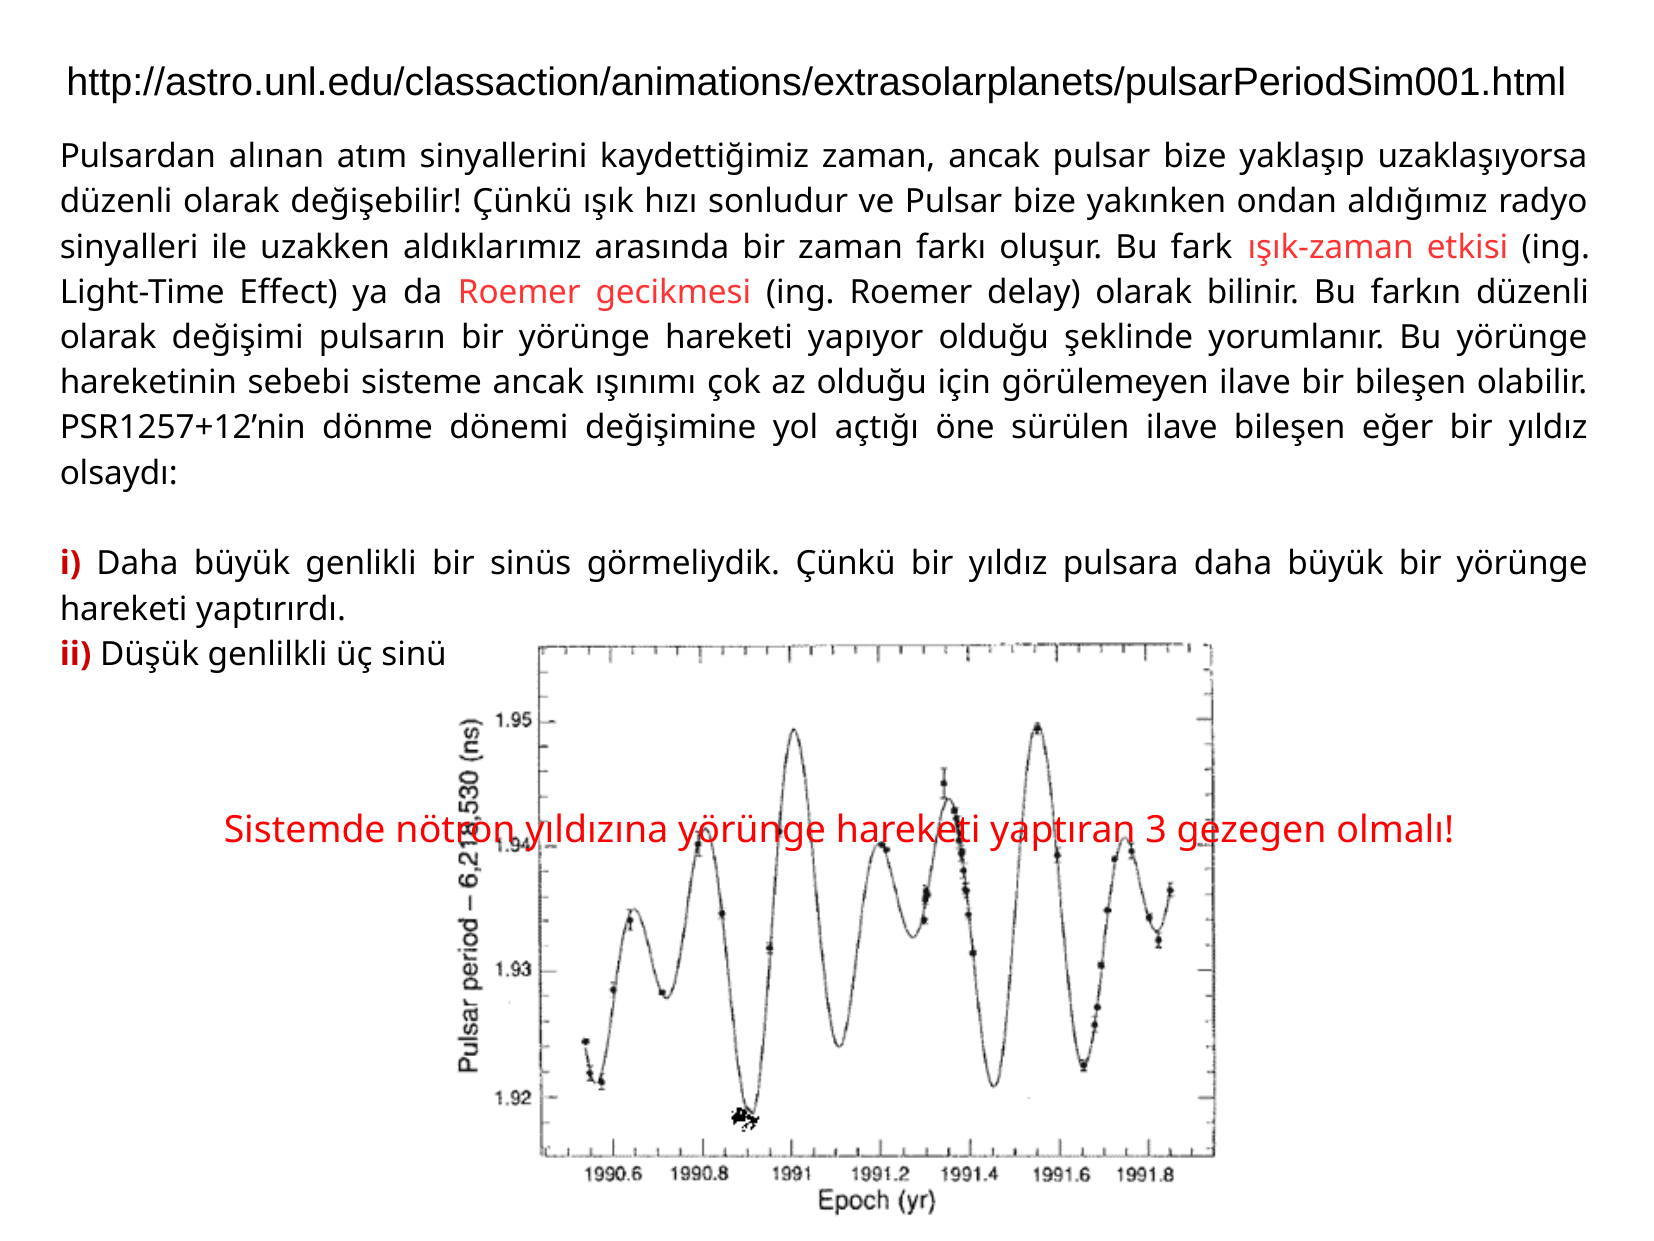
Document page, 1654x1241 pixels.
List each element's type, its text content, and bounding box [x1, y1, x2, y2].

text_box http://astro.unl.edu/classaction/animations/extrasolarplanets/pulsarPeriodSim001.html [14, 52, 1620, 112]
picture [447, 629, 1224, 794]
text_box Sistemde nötron yıldızına yörünge hareketi yaptıran 3 gezegen olmalı! [134, 794, 1545, 901]
text_box Pulsardan alınan atım sinyallerini kaydettiğimiz zaman, ancak pulsar bize yaklaşıp uzaklaşıyorsa düzenli olarak değişebilir! Çünkü ışık hızı sonludur ve Pulsar bize yakınken ondan aldığımız radyo sinyalleri ile uzakken aldıklarımız arasında bir zaman farkı oluşur. Bu fark ışık-zaman etkisi (ing. Light-Time Effect) ya da Roemer gecikmesi (ing. Roemer delay) olarak bilinir. Bu farkın düzenli olarak değişimi pulsarın bir yörünge hareketi yapıyor olduğu şeklinde yorumlanır. Bu yörünge hareketinin sebebi sisteme ancak ışınımı çok az olduğu için görülemeyen ilave bir bileşen olabilir. PSR1257+12’nin dönme dönemi değişimine yol açtığı öne sürülen ilave bileşen eğer bir yıldız olsaydı: i) Daha büyük genlikli bir sinüs görmeliydik. Çünkü bir yıldız pulsara daha büyük bir yörünge hareketi yaptırırdı. ii) Düşük genlilkli üç sinüsün üstüste binmiş halini görmemeliydik. [45, 124, 1606, 626]
picture [447, 901, 1224, 1222]
